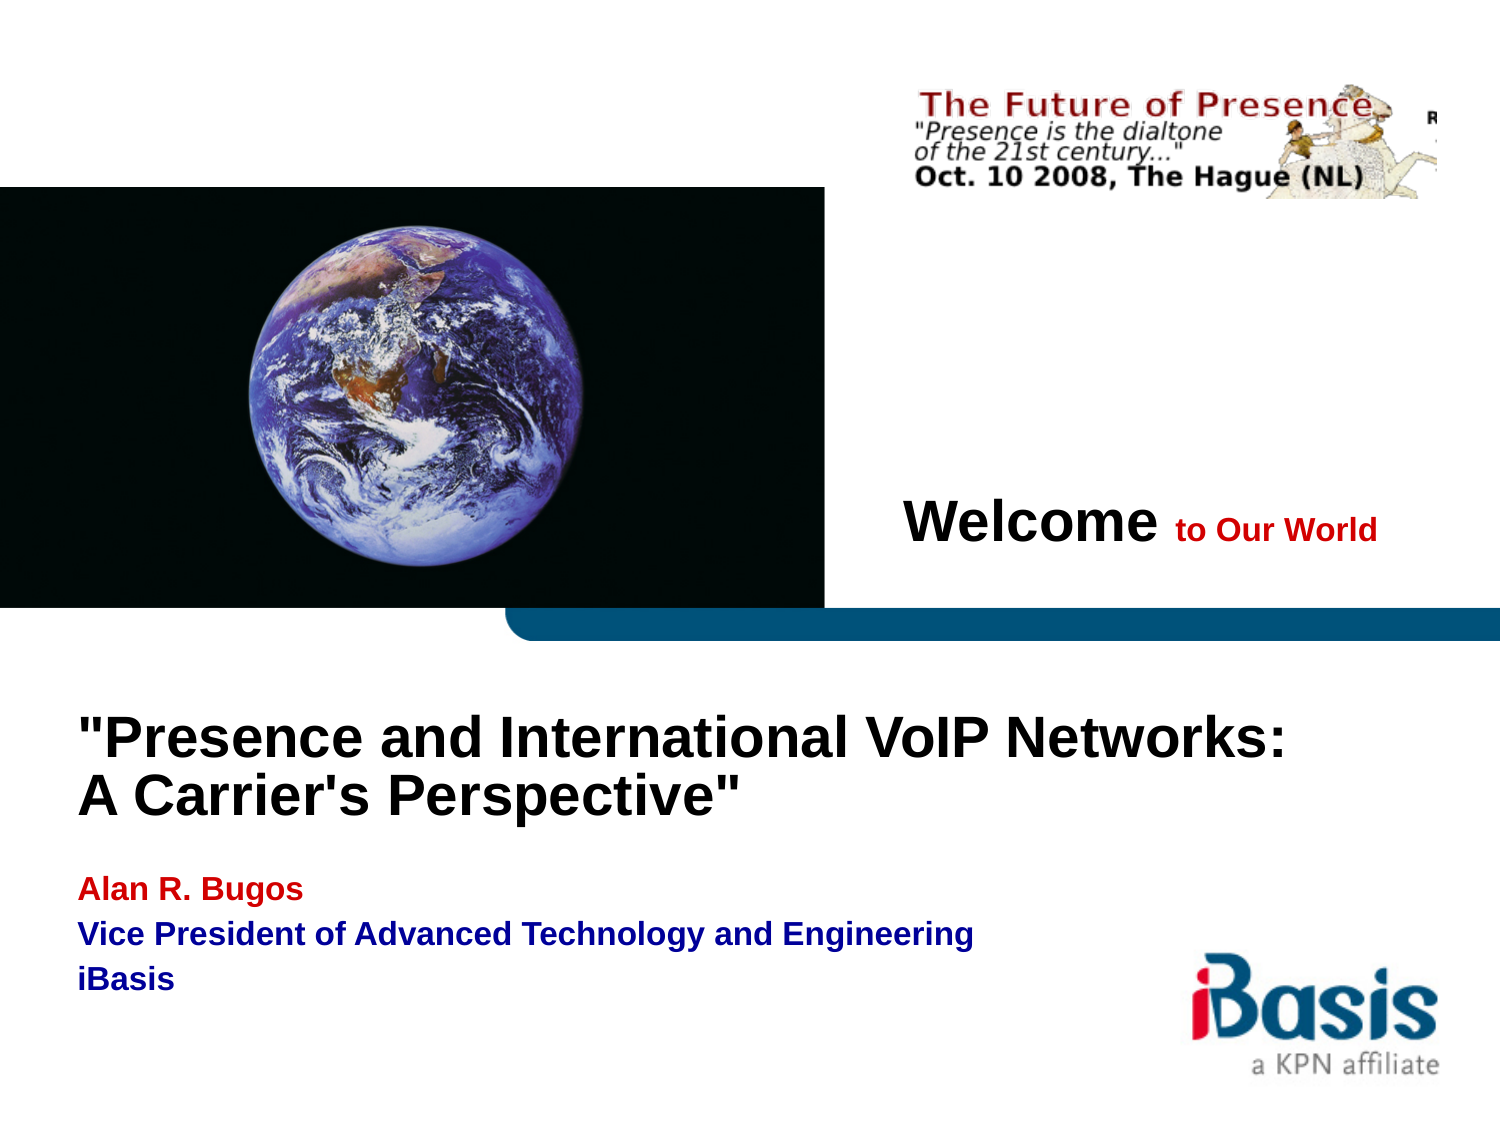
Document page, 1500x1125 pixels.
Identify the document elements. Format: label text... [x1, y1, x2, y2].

picture [1178, 941, 1453, 1087]
title "Presence and International VoIP Networks: A Carrier's Perspective" [62, 687, 1338, 850]
subtitle Alan R. Bugos Vice President of Advanced Technology and Engineering iBasis [62, 862, 1113, 1063]
picture [0, 80, 1500, 646]
